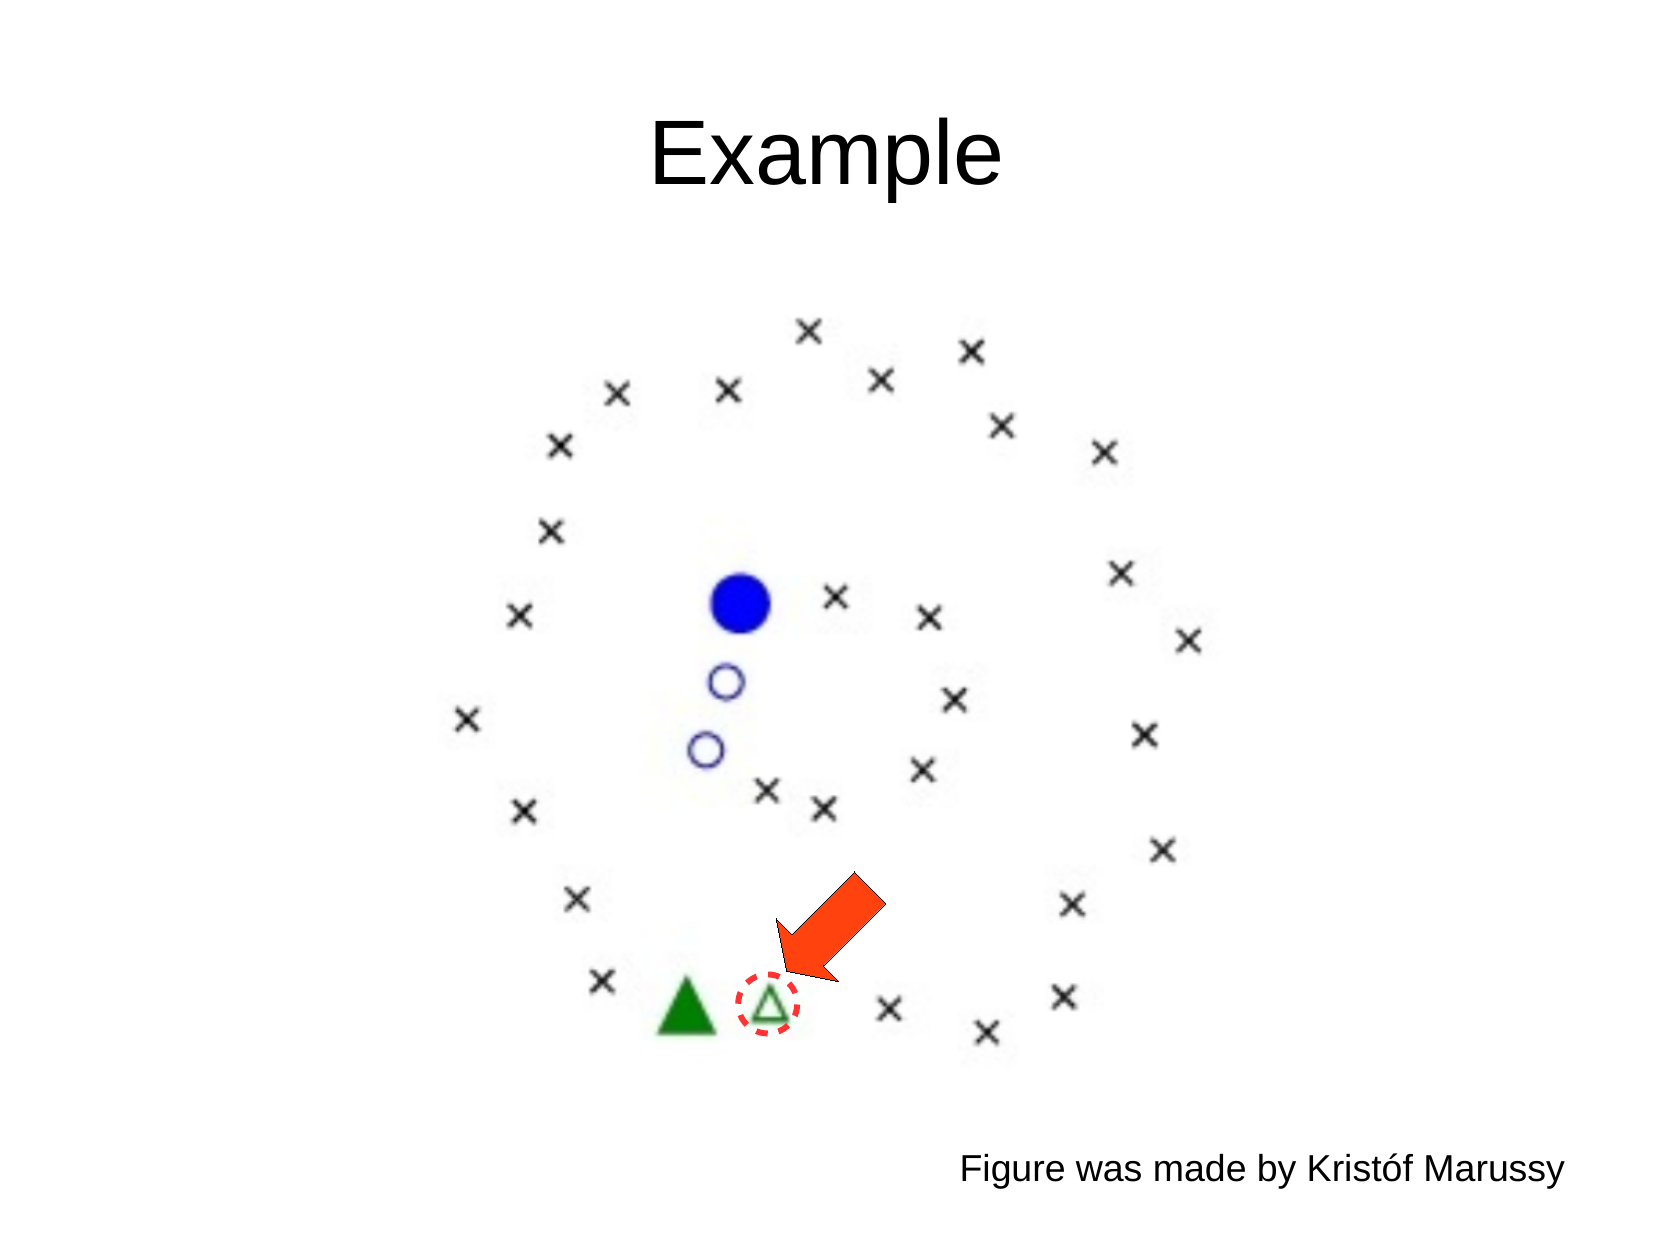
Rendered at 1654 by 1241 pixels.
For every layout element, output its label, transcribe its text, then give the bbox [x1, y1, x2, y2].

text_box Figure was made by Kristóf Marussy [944, 1139, 1579, 1197]
picture [393, 293, 1244, 1079]
title Example [82, 49, 1571, 257]
text_box [776, 871, 886, 982]
